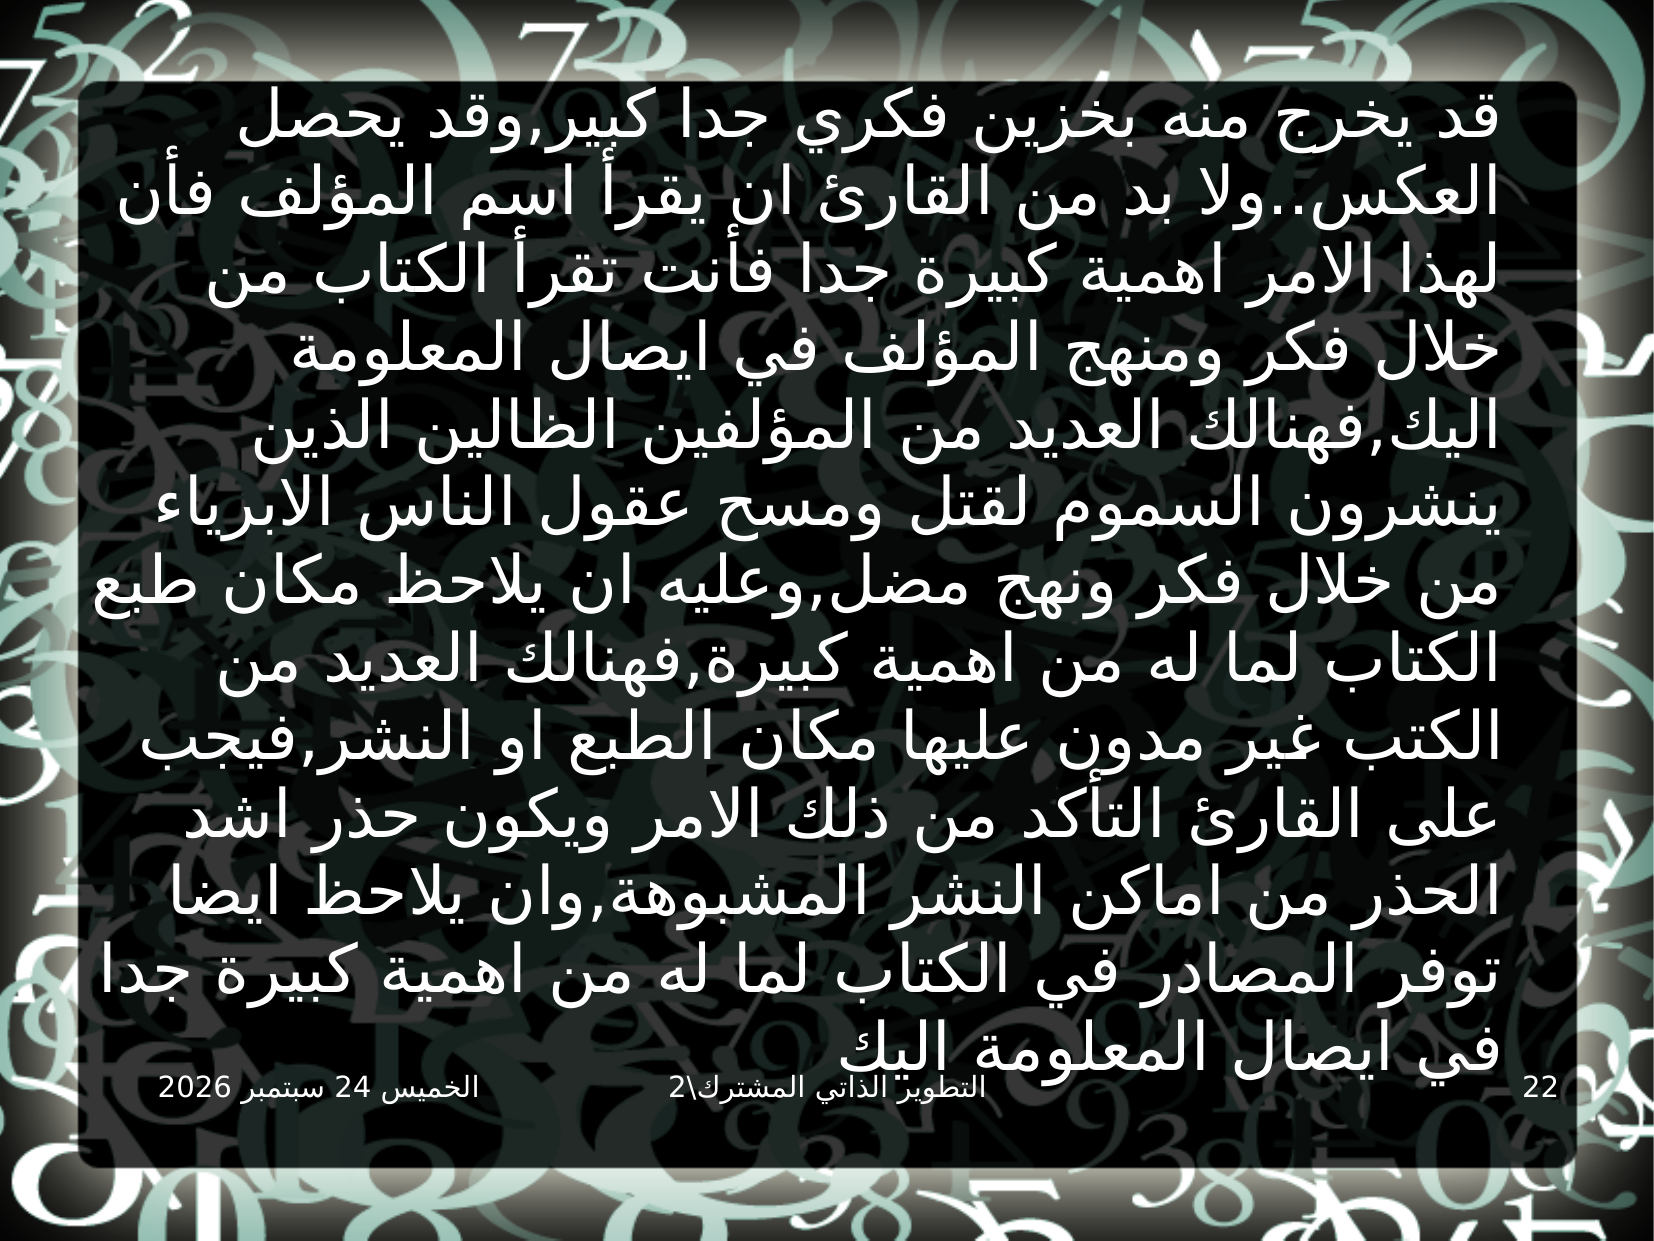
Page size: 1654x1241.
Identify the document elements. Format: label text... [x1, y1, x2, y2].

picture [0, 0, 1654, 1241]
list قد يخرج منه بخزين فكري جدا كبير,وقد يحصل العكس..ولا بد من القارئ ان يقرأ اسم المؤلف فأن لهذا الامر اهمية كبيرة جدا فأنت تقرأ الكتاب من خلال فكر ومنهج المؤلف في ايصال المعلومة اليك,فهنالك العديد من المؤلفين الظالين الذين ينشرون السموم لقتل ومسح عقول الناس الابرياء من خلال فكر ونهج مضل,وعليه ان يلاحظ مكان طبع الكتاب لما له من اهمية كبيرة,فهنالك العديد من الكتب غير مدون عليها مكان الطبع او النشر,فيجب على القارئ التأكد من ذلك الامر ويكون حذر اشد الحذر من اماكن النشر المشبوهة,وان يلاحظ ايضا توفر المصادر في الكتاب لما له من اهمية كبيرة جدا في ايصال المعلومة اليك [75, 75, 1576, 1051]
